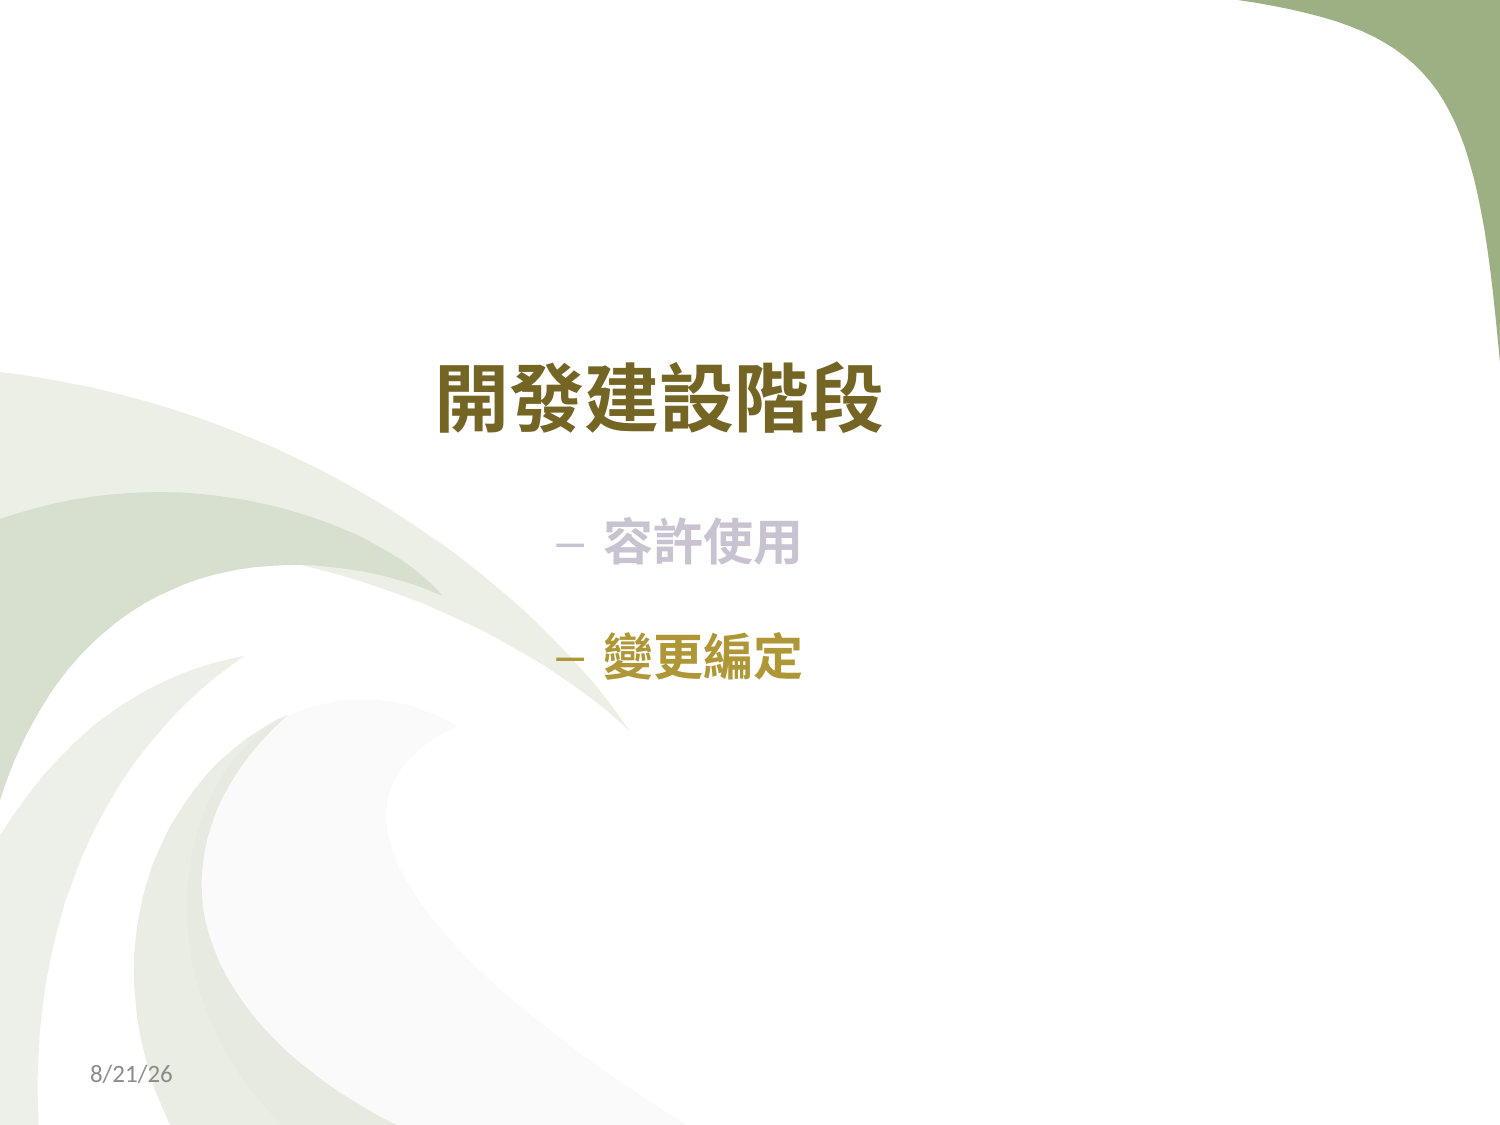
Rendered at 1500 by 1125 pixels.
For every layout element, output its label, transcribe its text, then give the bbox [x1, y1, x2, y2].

list 容許使用 變更編定 [466, 503, 1262, 799]
title 開發建設階段 [419, 302, 1173, 491]
slide_number 11/8/18 [75, 1042, 425, 1103]
